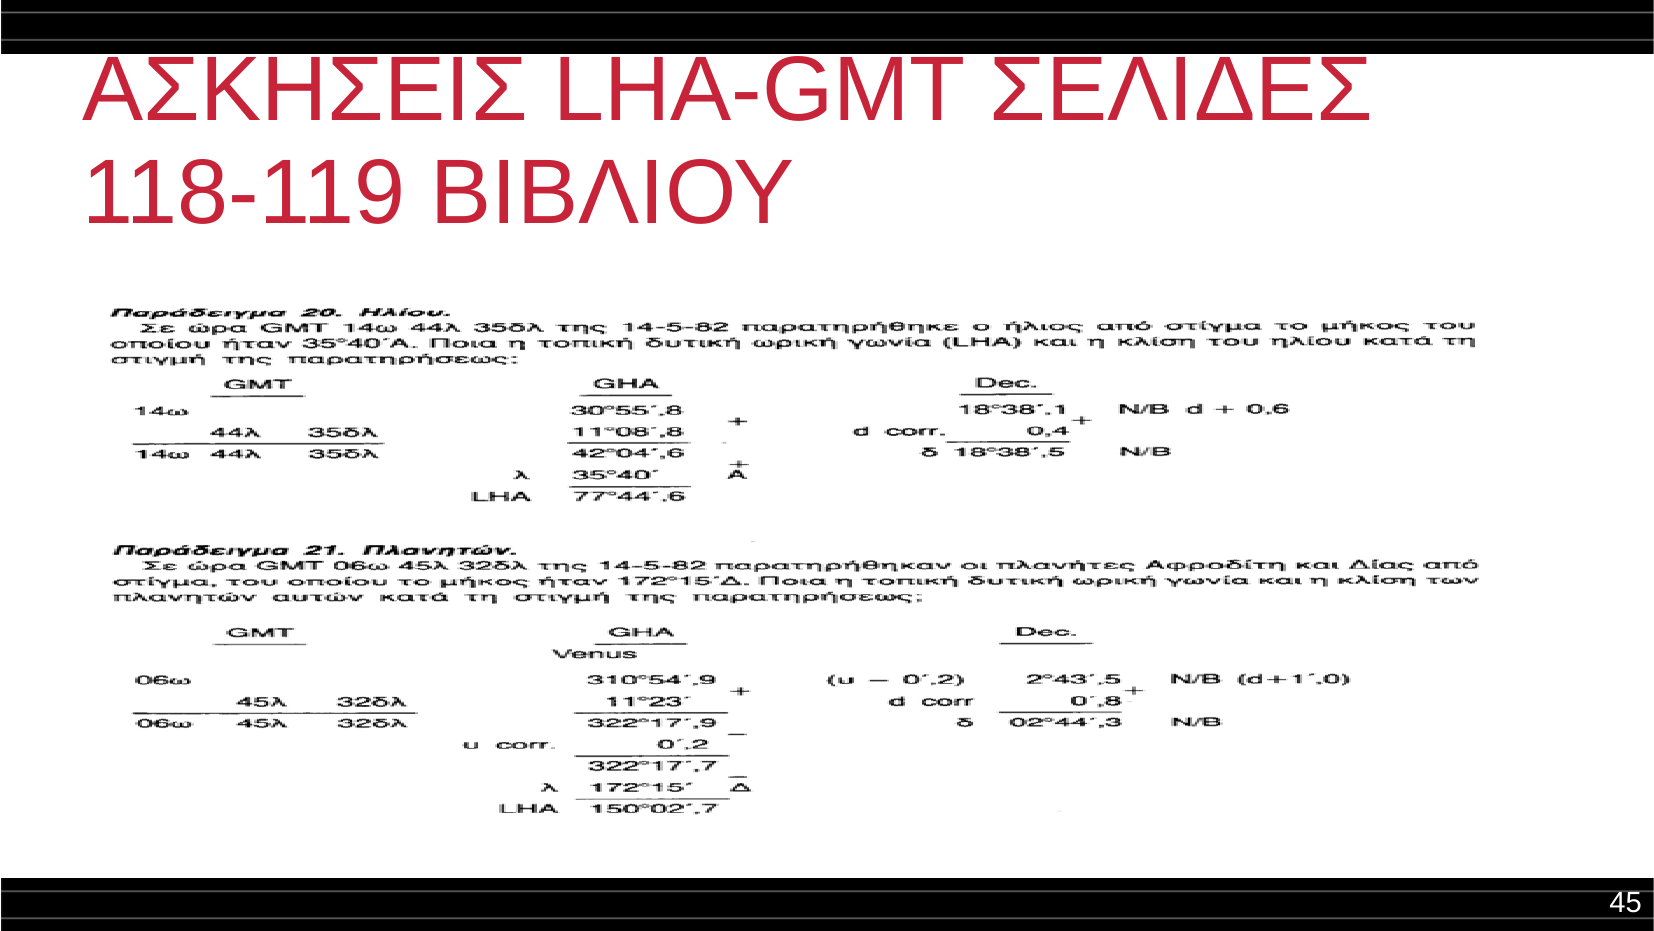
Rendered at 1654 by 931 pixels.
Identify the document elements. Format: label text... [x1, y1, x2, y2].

title ΑΣΚΗΣΕΙΣ LHA-GMT ΣΕΛΙΔΕΣ 118-119 ΒΙΒΛΙΟΥ [82, 37, 1571, 346]
picture [1, 0, 1654, 54]
picture [1, 878, 1654, 931]
picture [75, 299, 1538, 826]
